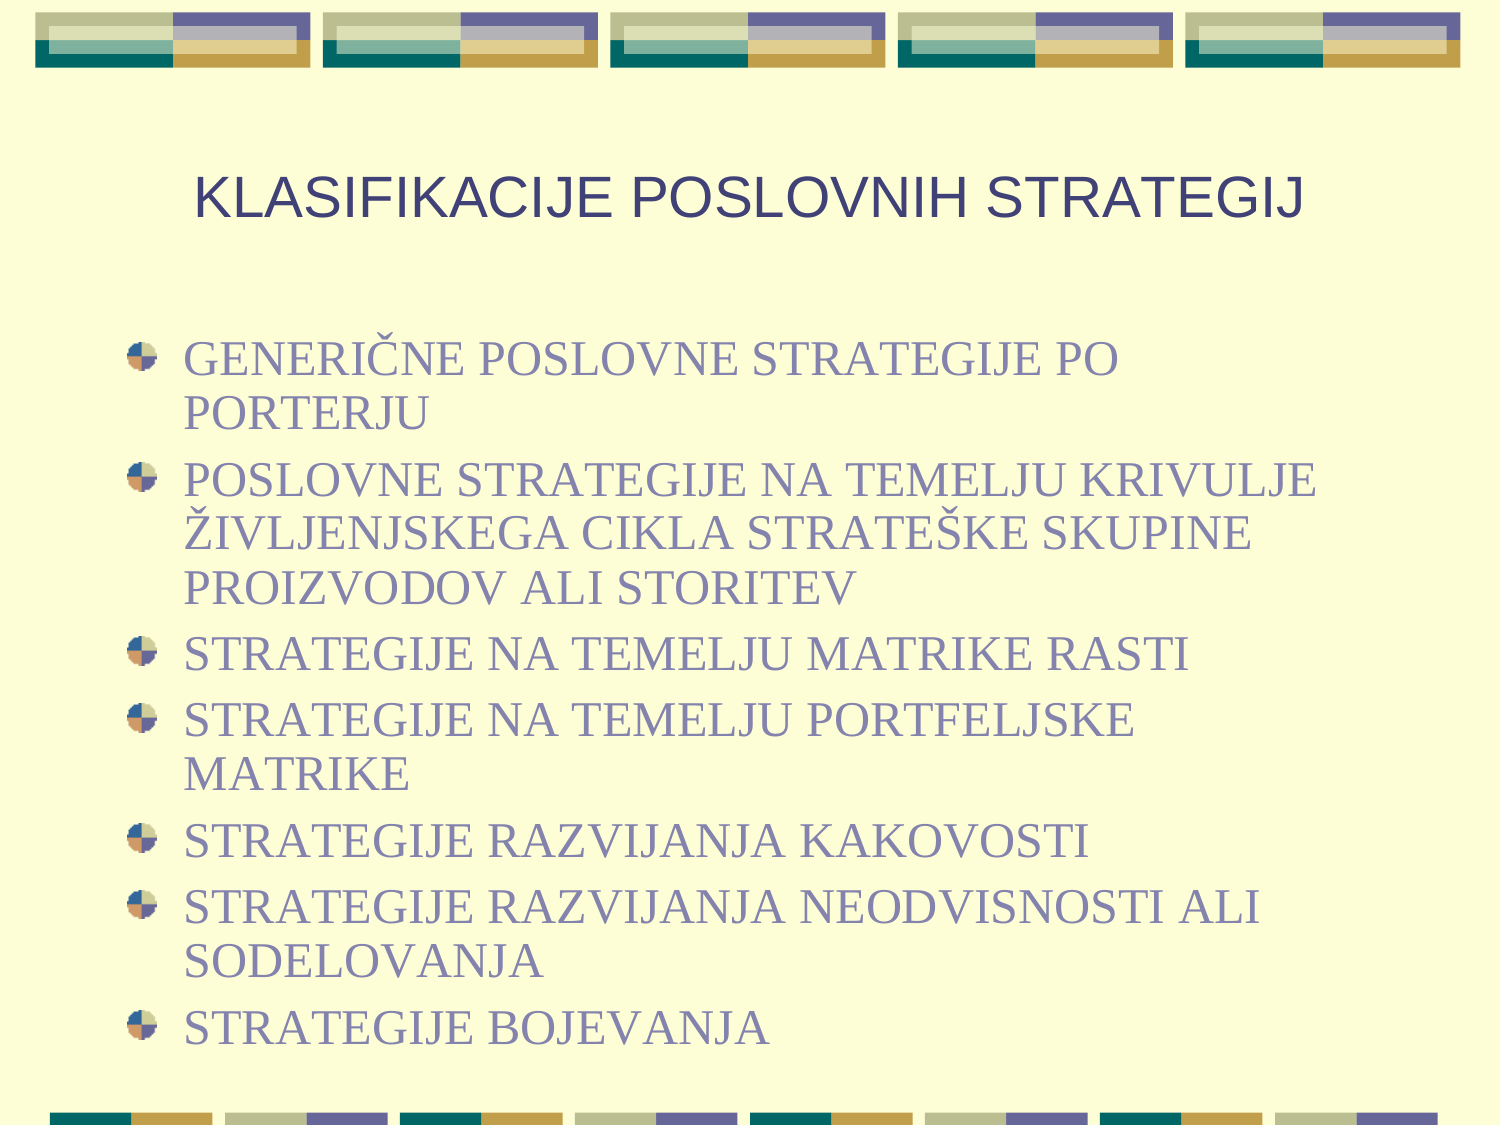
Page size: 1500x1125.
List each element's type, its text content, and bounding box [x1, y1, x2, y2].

title KLASIFIKACIJE POSLOVNIH STRATEGIJ [112, 99, 1388, 288]
list GENERIČNE POSLOVNE STRATEGIJE PO PORTERJU POSLOVNE STRATEGIJE NA TEMELJU KRIVULJE ŽIVLJENJSKEGA CIKLA STRATEŠKE SKUPINE PROIZVODOV ALI STORITEV STRATEGIJE NA TEMELJU MATRIKE RASTI STRATEGIJE NA TEMELJU PORTFELJSKE MATRIKE STRATEGIJE RAZVIJANJA KAKOVOSTI STRATEGIJE RAZVIJANJA NEODVISNOSTI ALI SODELOVANJA STRATEGIJE BOJEVANJA [112, 324, 1388, 1063]
